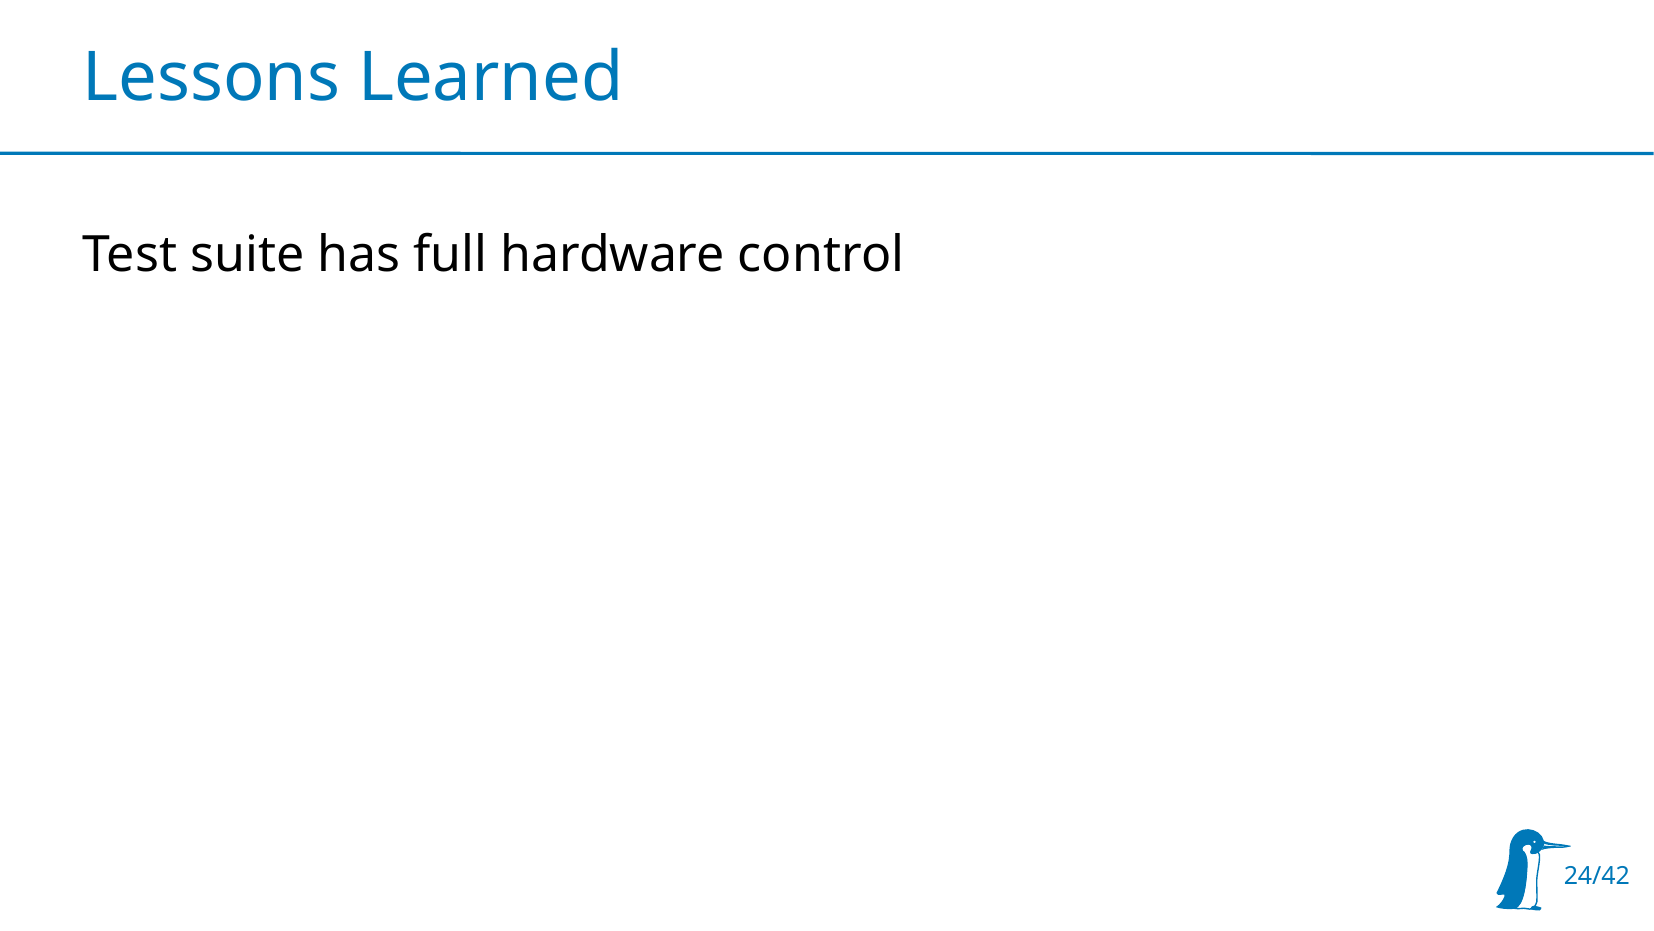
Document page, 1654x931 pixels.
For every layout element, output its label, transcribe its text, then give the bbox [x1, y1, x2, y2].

list Test suite has full hardware control [82, 217, 1571, 861]
title Lessons Learned [82, 30, 1571, 121]
